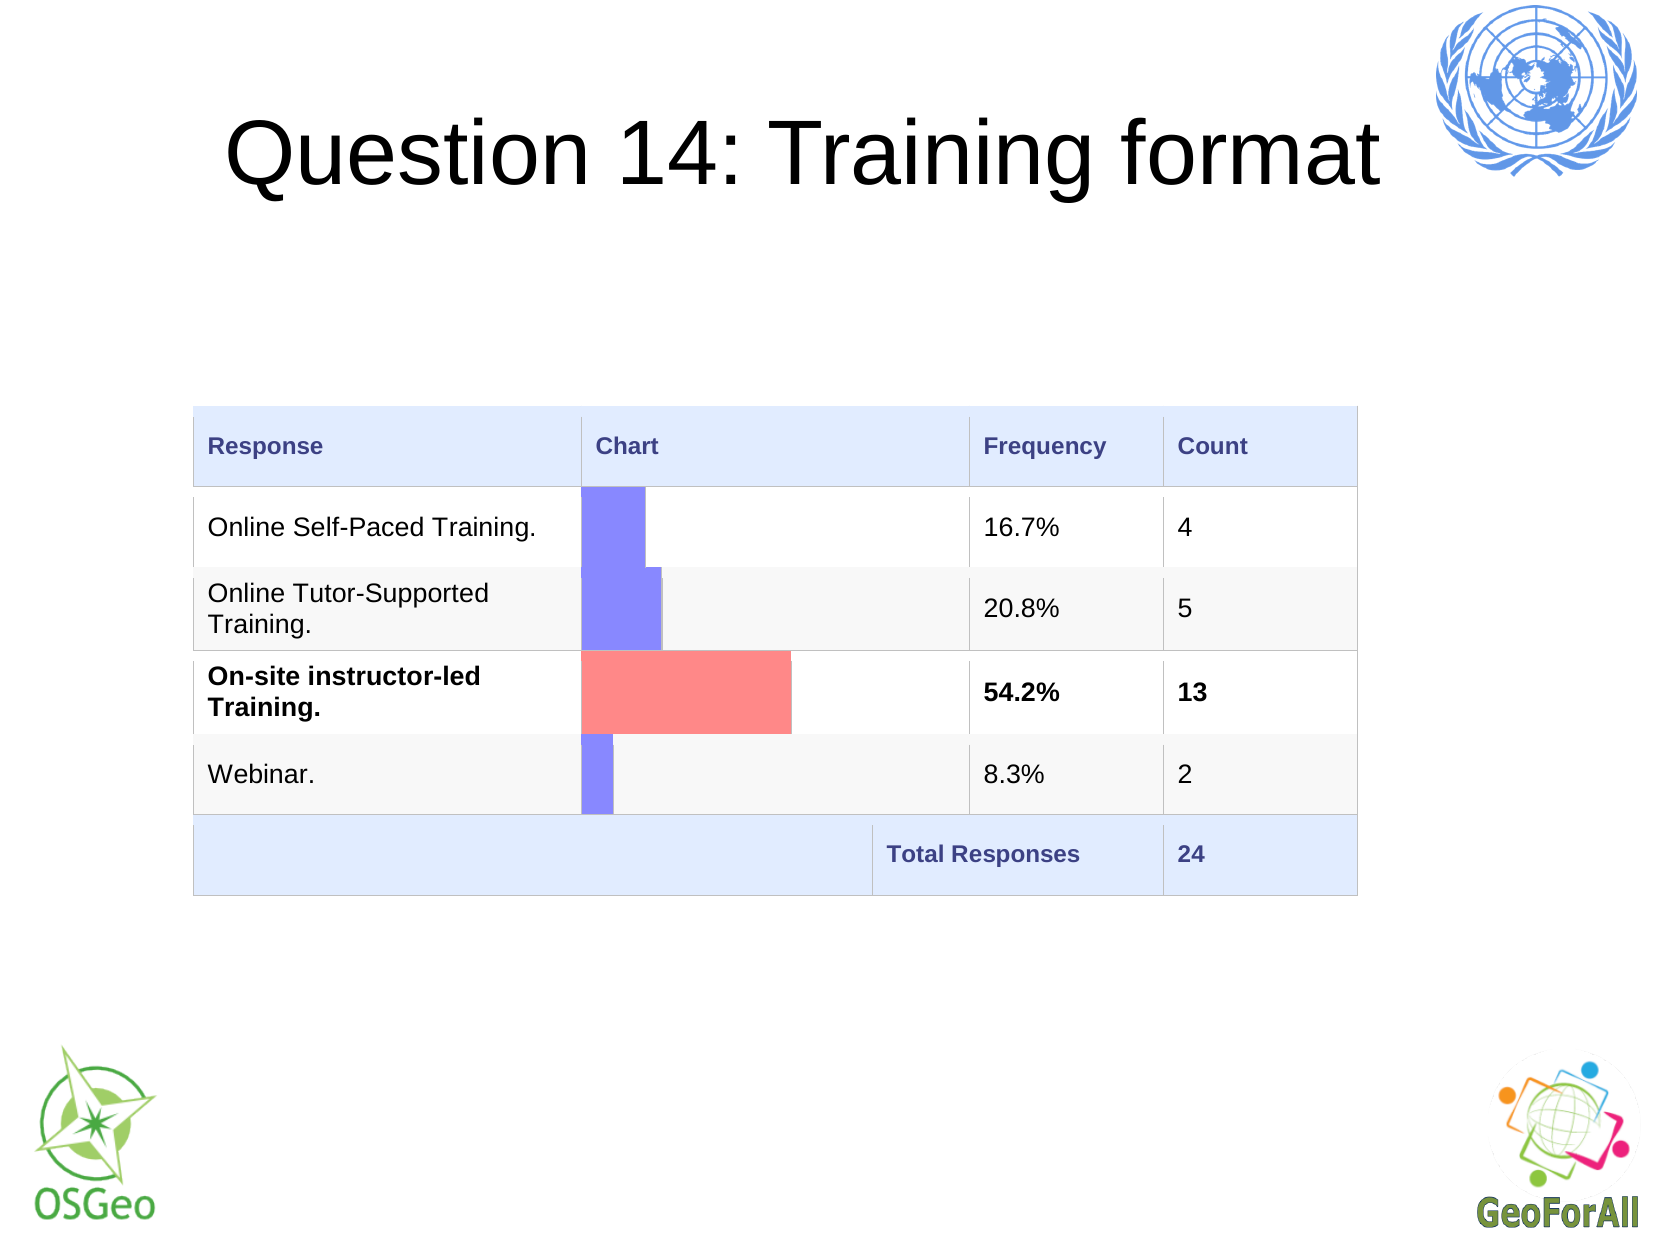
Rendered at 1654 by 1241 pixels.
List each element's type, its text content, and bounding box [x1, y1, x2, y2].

picture [1416, 5, 1654, 180]
chart [193, 405, 1654, 934]
picture [1437, 1048, 1654, 1241]
picture [6, 1043, 184, 1221]
title Question 14: Training format [23, 0, 1583, 307]
